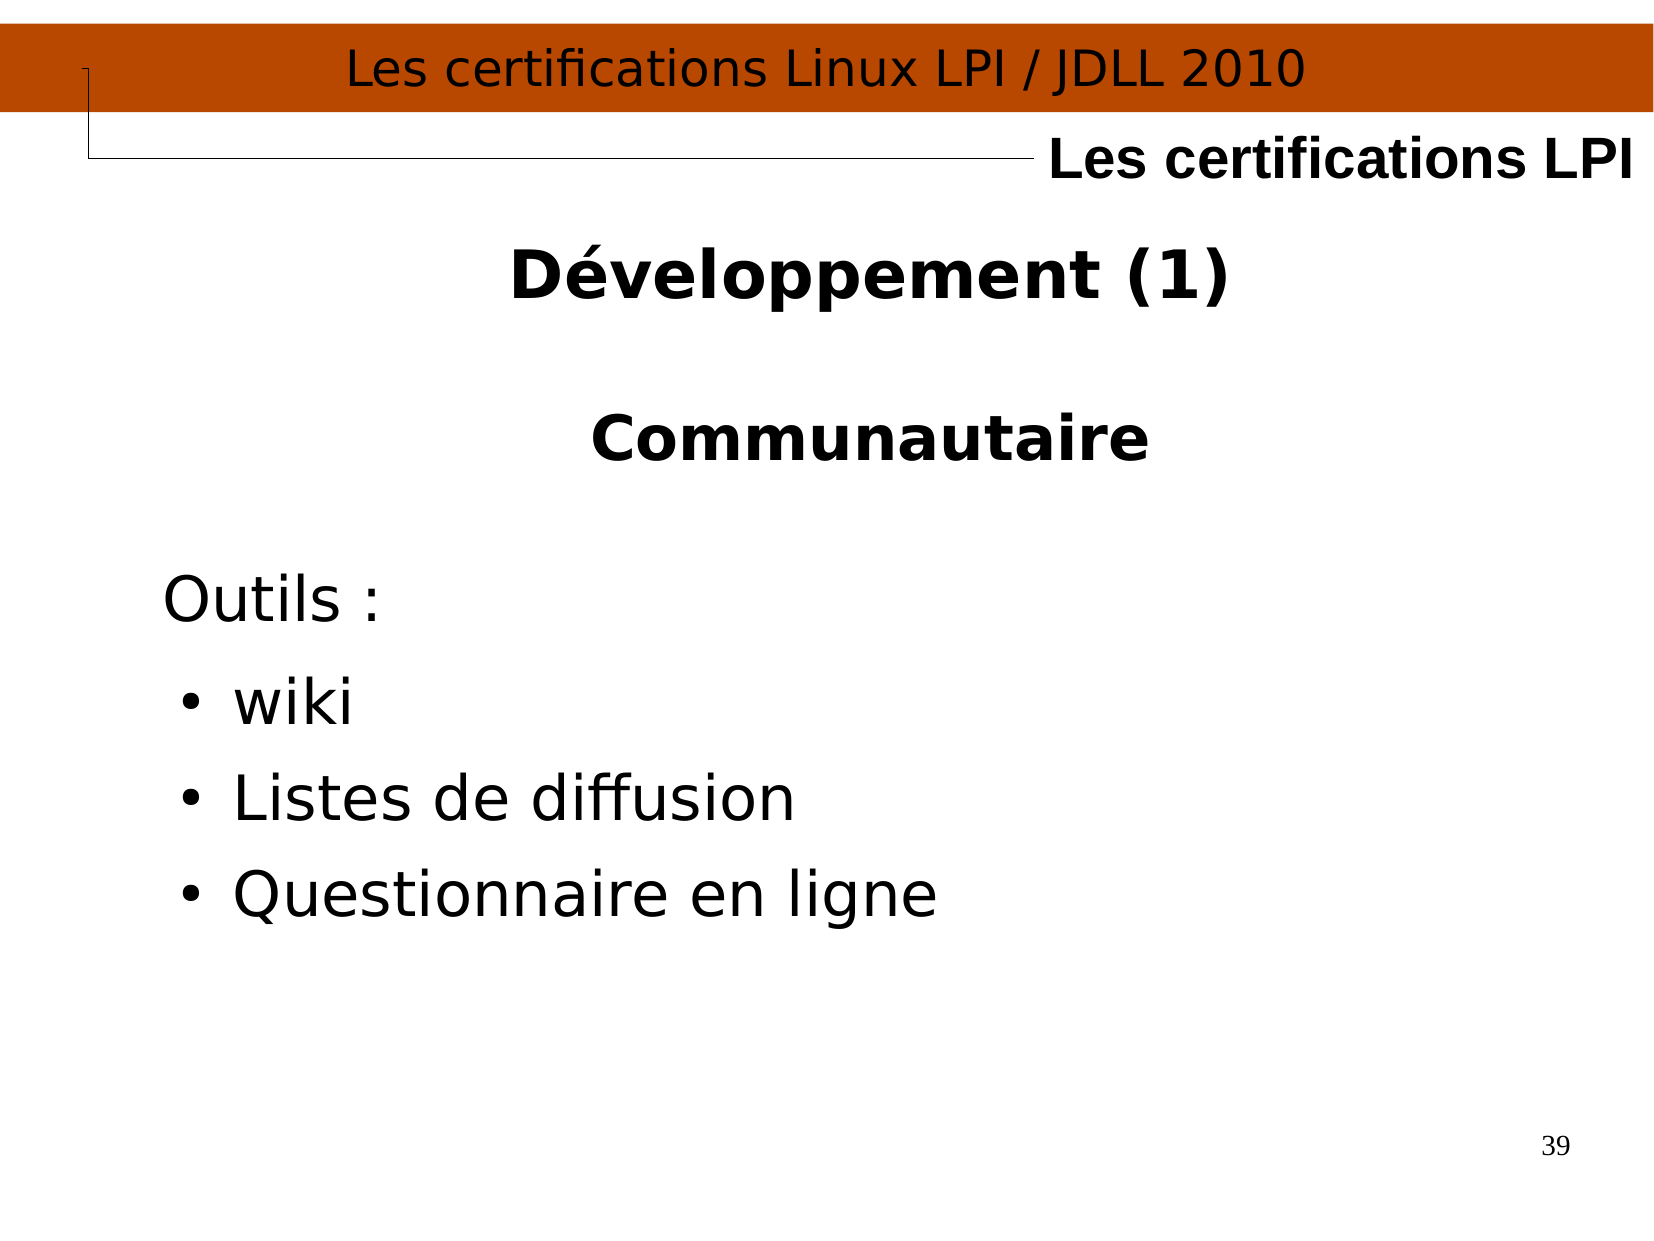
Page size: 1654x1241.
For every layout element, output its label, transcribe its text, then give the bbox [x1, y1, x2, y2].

title Les certifications Linux LPI / JDLL 2010 [82, 39, 1571, 99]
list Développement (1) Communautaire Outils : wiki Listes de diffusion Questionnaire en ligne [91, 236, 1580, 1047]
text_box Les certifications LPI [1033, 118, 1654, 198]
text_box [0, 23, 1654, 113]
